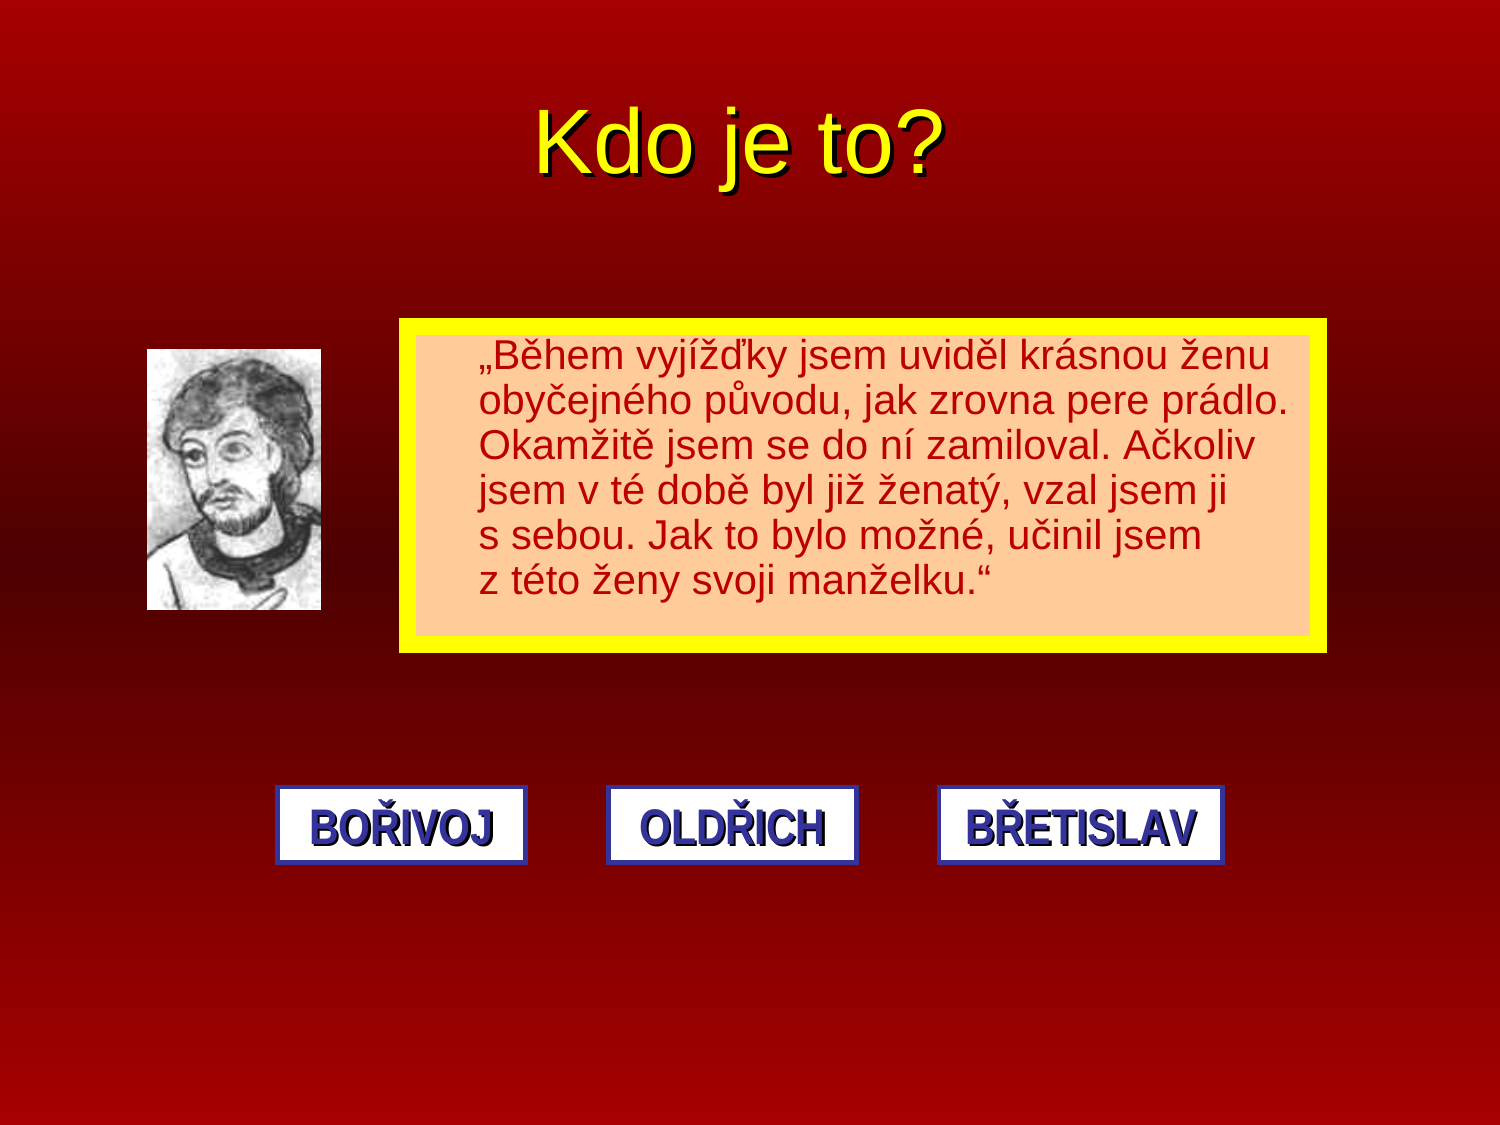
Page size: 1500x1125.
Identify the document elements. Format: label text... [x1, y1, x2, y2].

text_box BOŘIVOJ [277, 786, 526, 863]
list „Během vyjížďky jsem uviděl krásnou ženu obyčejného původu, jak zrovna pere prádlo. Okamžitě jsem se do ní zamiloval. Ačkoliv jsem v té době byl již ženatý, vzal jsem ji s sebou. Jak to bylo možné, učinil jsem z této ženy svoji manželku.“ [407, 326, 1319, 645]
title Kdo je to? [76, 42, 1427, 231]
picture [147, 350, 321, 610]
text_box OLDŘICH [608, 786, 857, 863]
text_box BŘETISLAV [938, 786, 1223, 863]
